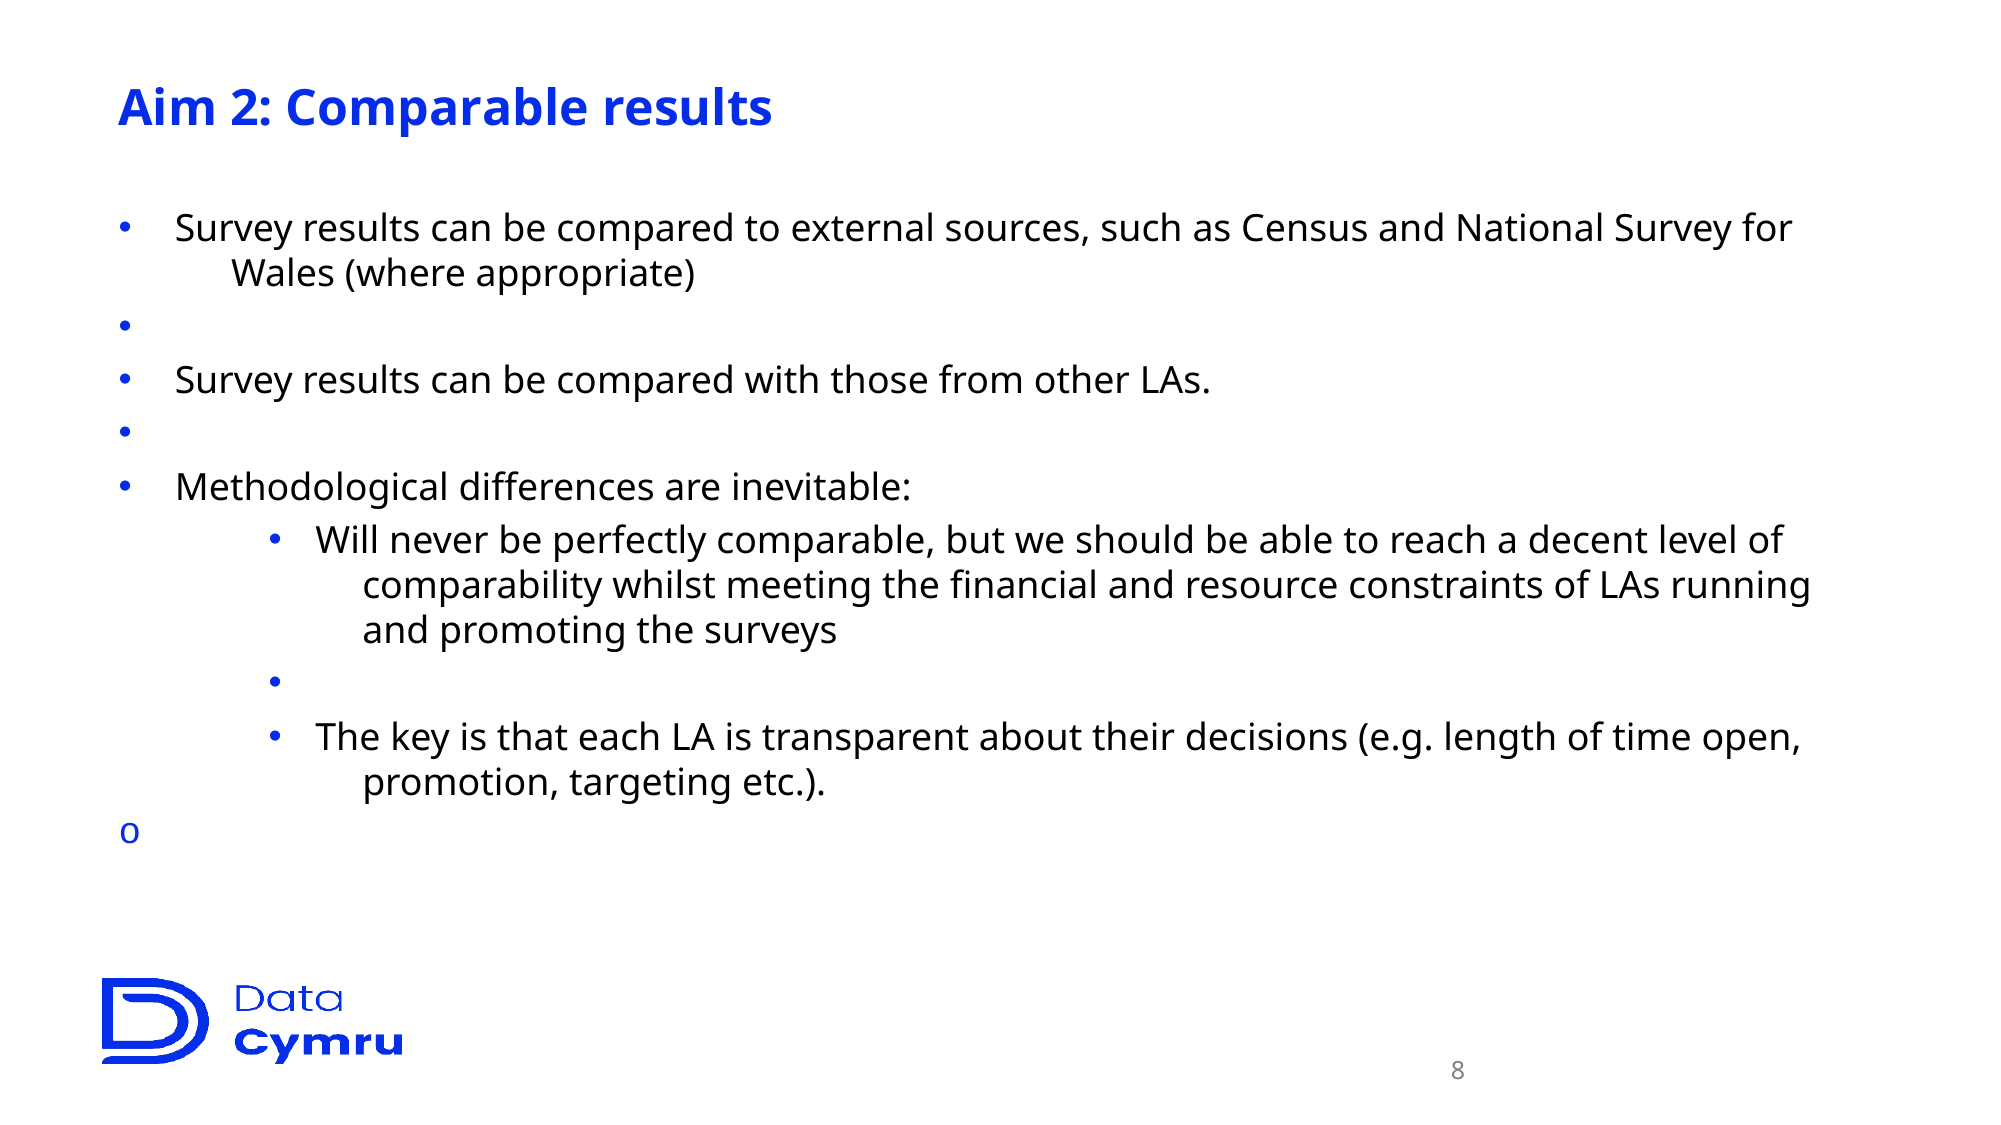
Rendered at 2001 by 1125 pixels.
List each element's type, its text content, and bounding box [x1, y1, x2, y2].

list Survey results can be compared to external sources, such as Census and National Survey for Wales (where appropriate) Survey results can be compared with those from other LAs. Methodological differences are inevitable: Will never be perfectly comparable, but we should be able to reach a decent level of comparability whilst meeting the financial and resource constraints of LAs running and promoting the surveys The key is that each LA is transparent about their decisions (e.g. length of time open, promotion, targeting etc.). [103, 196, 1904, 910]
title Aim 2: Comparable results [103, 42, 1902, 169]
text_box 8 [1435, 1046, 1903, 1083]
